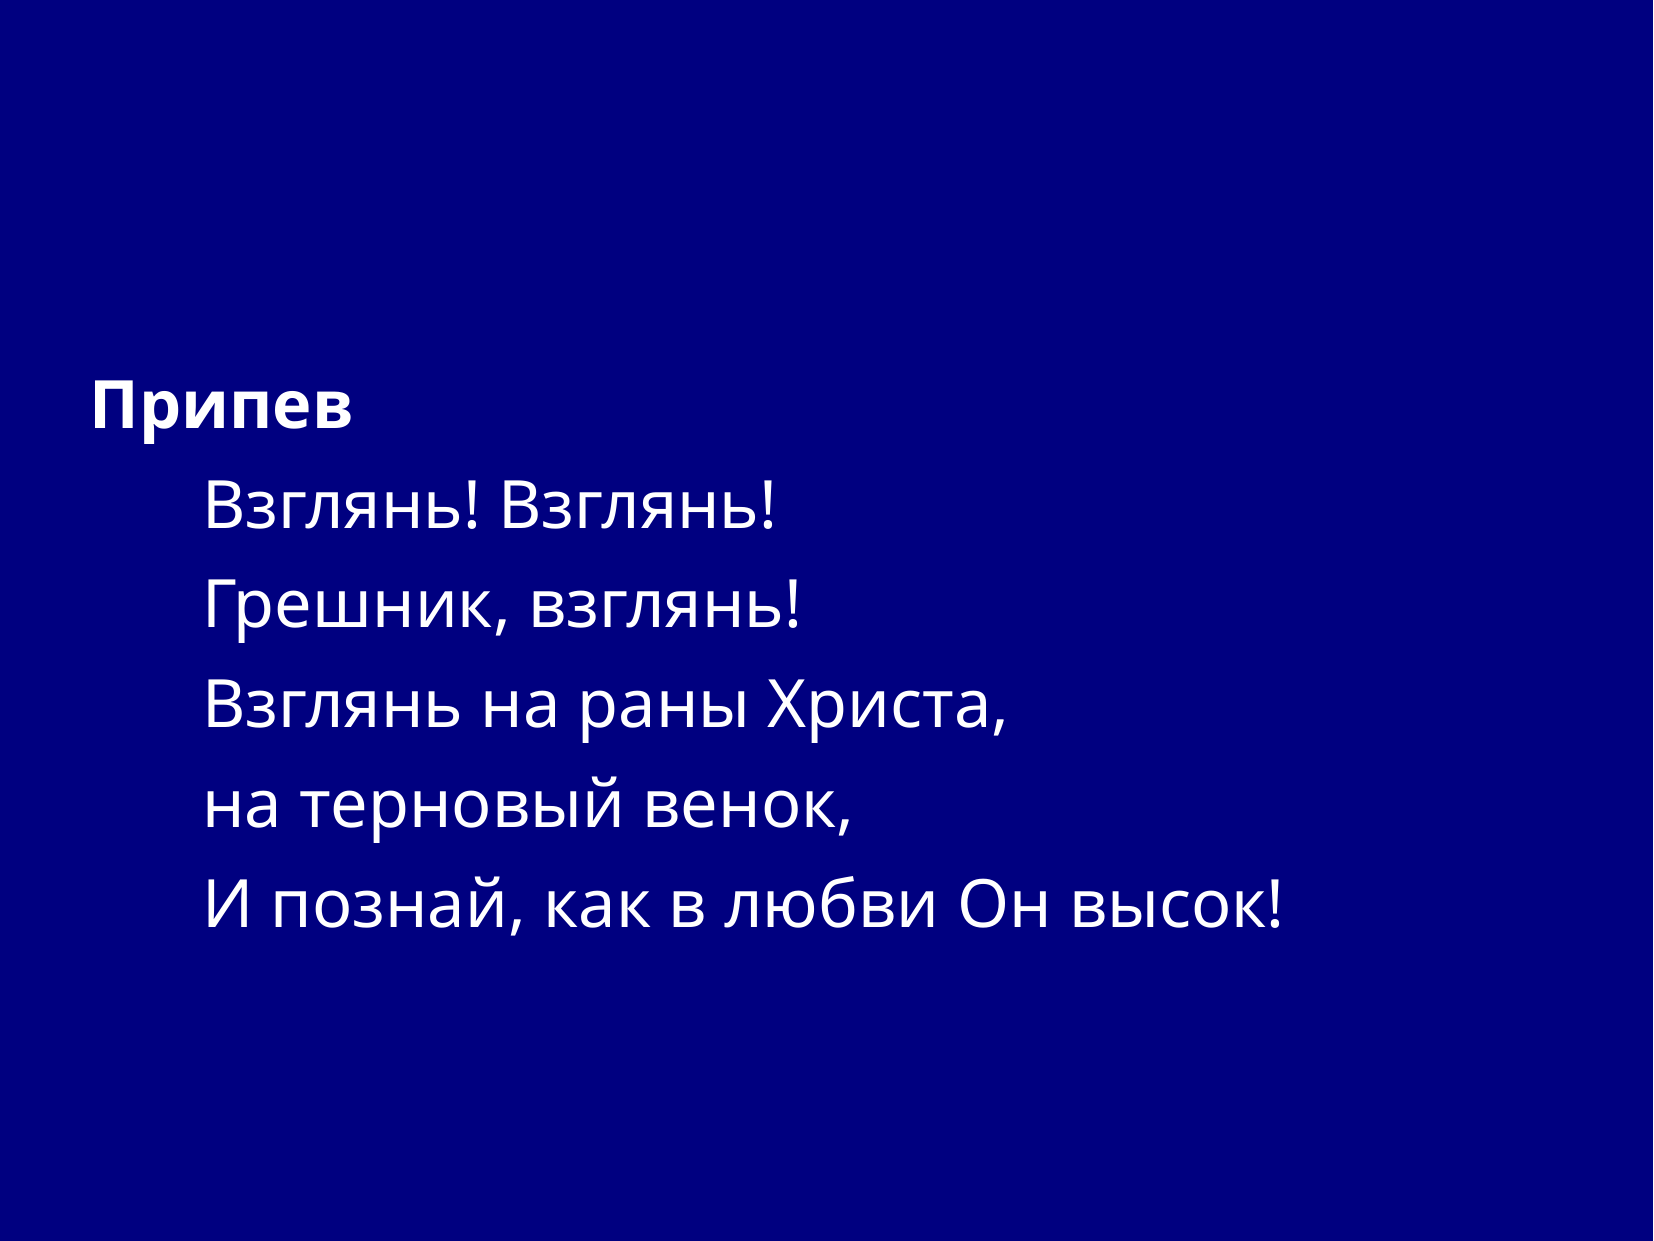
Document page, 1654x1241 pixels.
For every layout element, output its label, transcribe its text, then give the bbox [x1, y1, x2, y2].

text_box Припев Взглянь! Взглянь! Грешник, взглянь! Взглянь на раны Христа, на терновый венок, И познай, как в любви Он высок! [75, 150, 1576, 1163]
